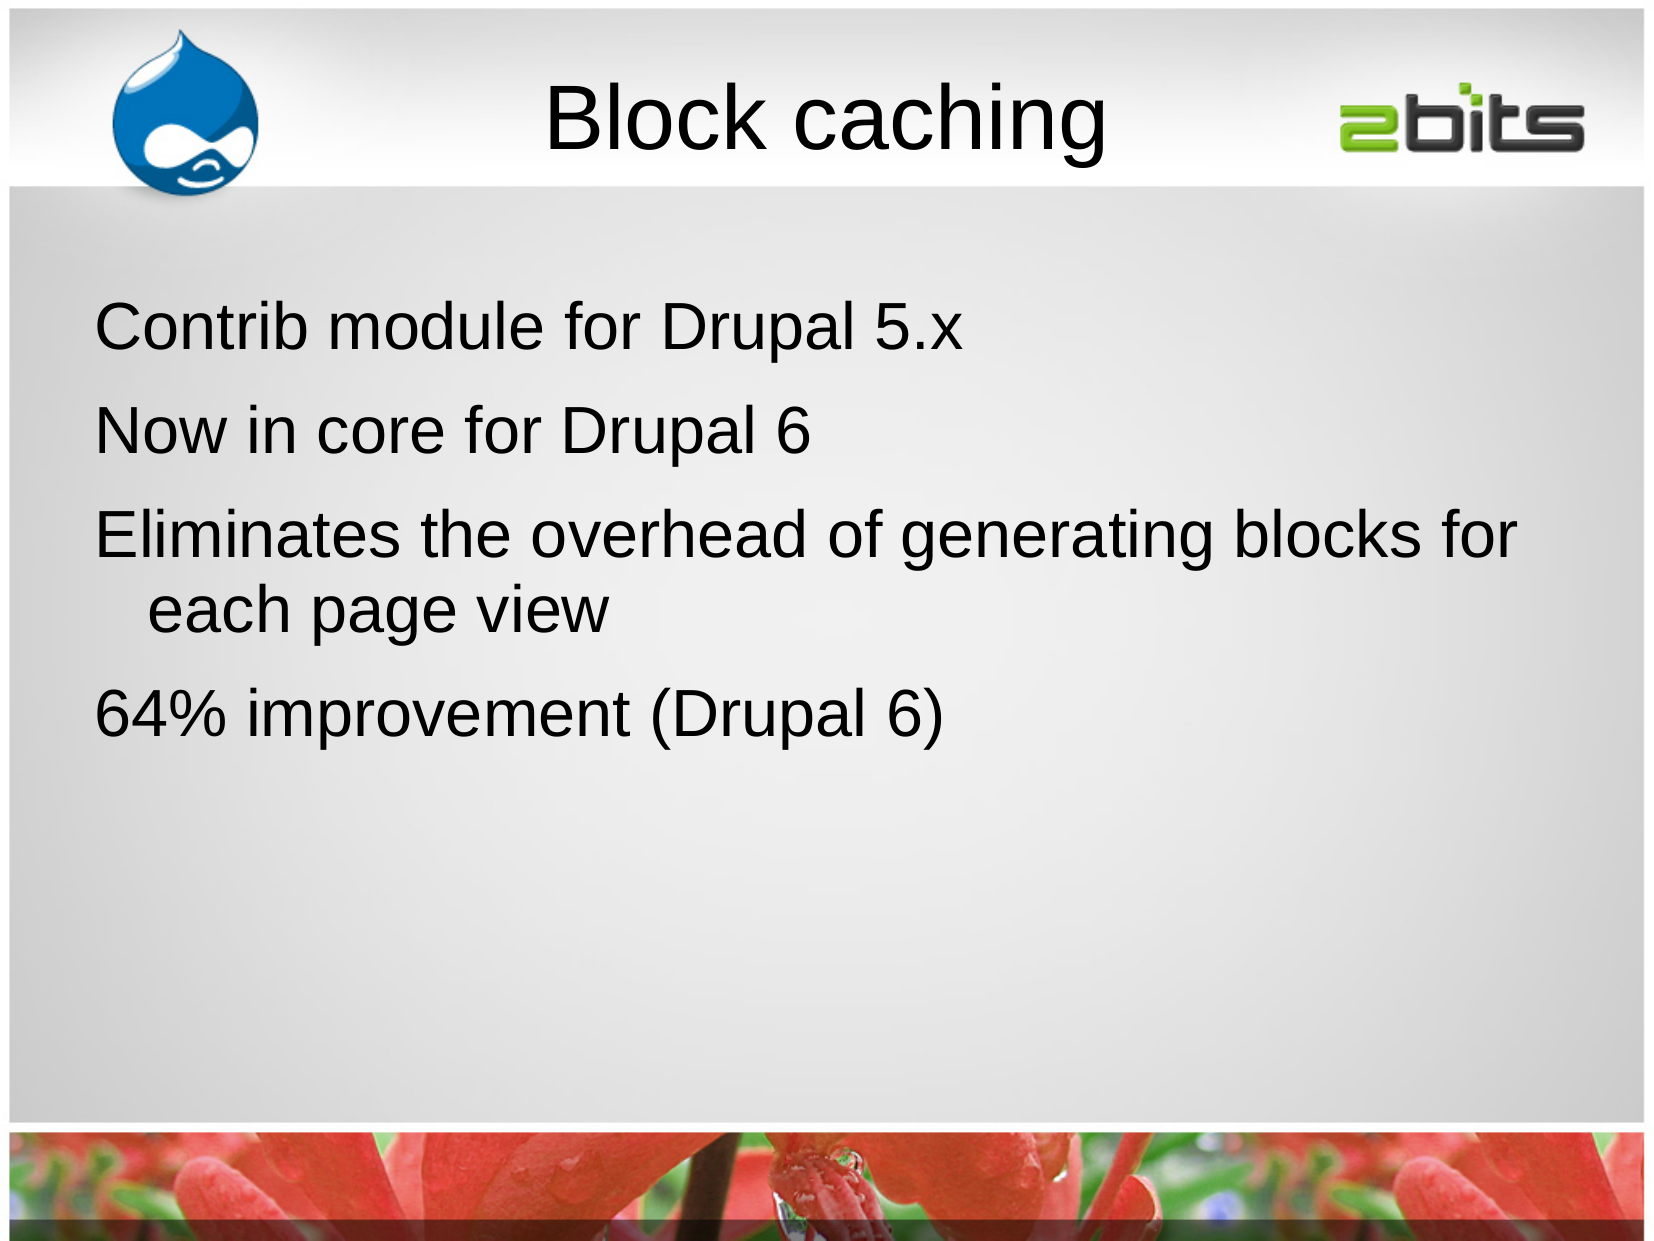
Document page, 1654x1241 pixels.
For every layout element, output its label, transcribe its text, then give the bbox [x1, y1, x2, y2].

list Contrib module for Drupal 5.x Now in core for Drupal 6 Eliminates the overhead of generating blocks for each page view 64% improvement (Drupal 6) [76, 288, 1565, 1093]
picture [0, 0, 1654, 1241]
title Block caching [82, 21, 1571, 214]
